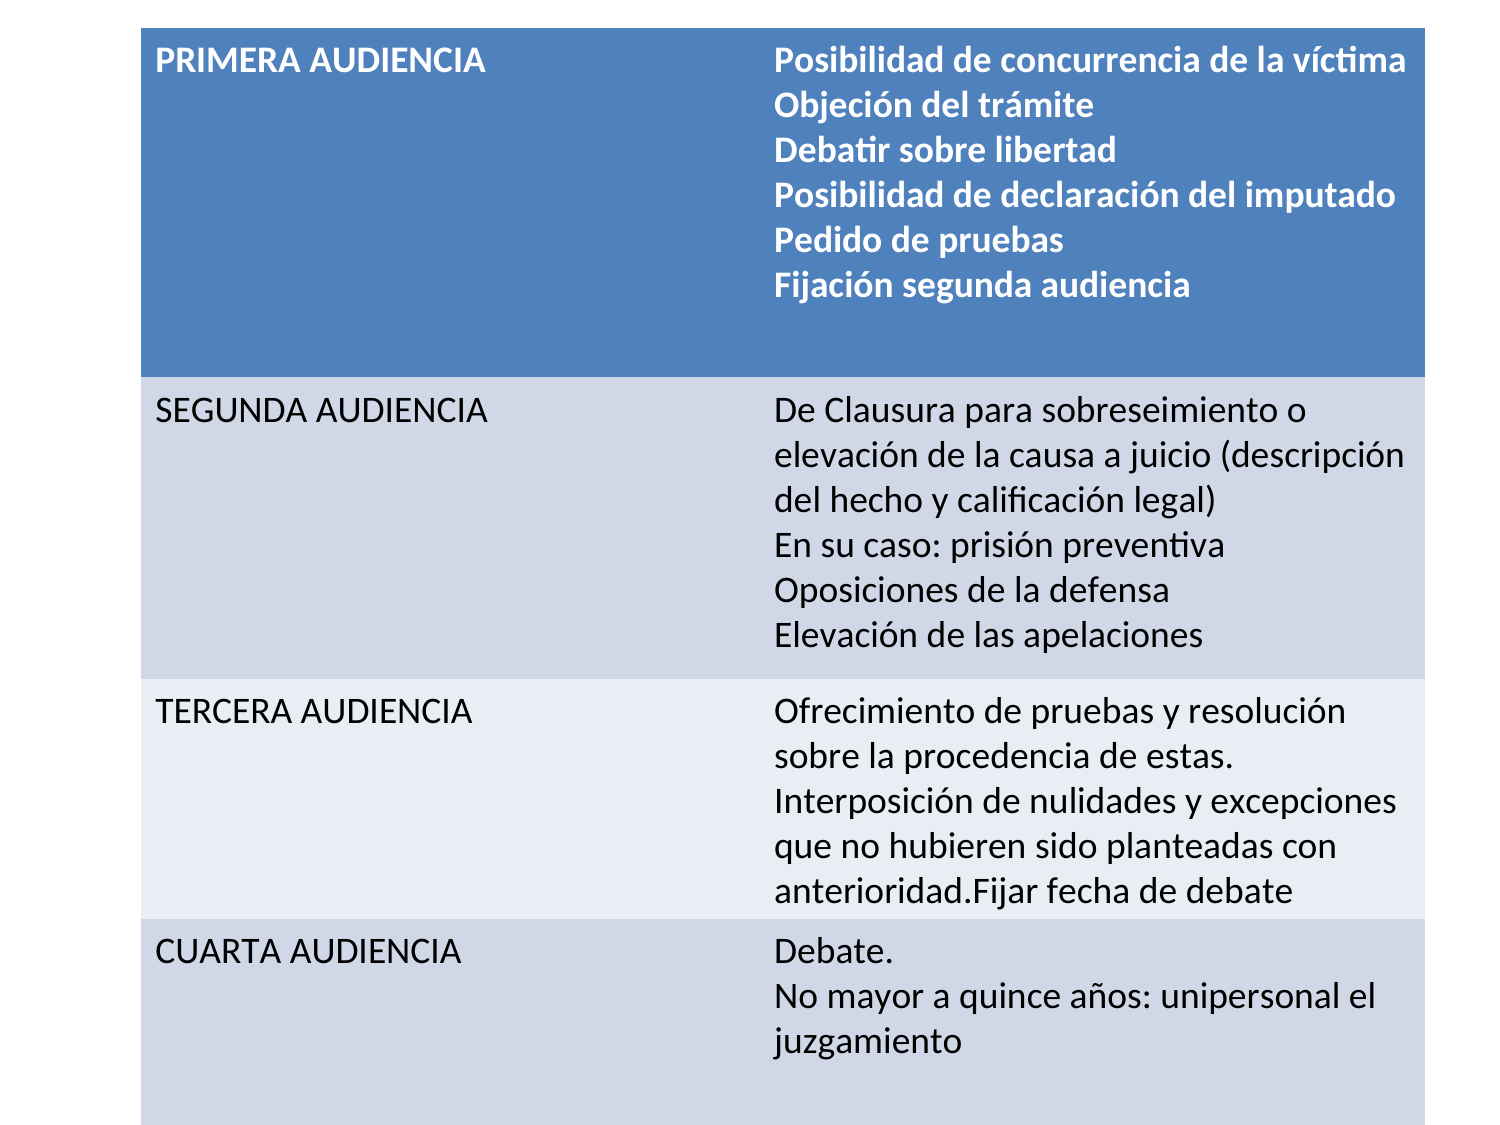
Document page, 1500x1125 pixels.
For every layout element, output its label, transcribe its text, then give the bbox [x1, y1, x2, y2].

table_cell Debate. No mayor a quince años: unipersonal el juzgamiento [759, 919, 1425, 1125]
table_cell CUARTA AUDIENCIA [141, 919, 759, 1125]
table_cell TERCERA AUDIENCIA [141, 679, 759, 919]
table_cell Ofrecimiento de pruebas y resolución sobre la procedencia de estas. Interposición de nulidades y excepciones que no hubieren sido planteadas con anterioridad.Fijar fecha de debate [759, 679, 1425, 919]
table_header PRIMERA AUDIENCIA [141, 28, 759, 377]
table_header Posibilidad de concurrencia de la víctima Objeción del trámite Debatir sobre libertad Posibilidad de declaración del imputado Pedido de pruebas Fijación segunda audiencia [759, 28, 1425, 377]
table_cell SEGUNDA AUDIENCIA [141, 377, 759, 679]
table_cell De Clausura para sobreseimiento o elevación de la causa a juicio (descripción del hecho y calificación legal) En su caso: prisión preventiva Oposiciones de la defensa Elevación de las apelaciones [759, 377, 1425, 679]
